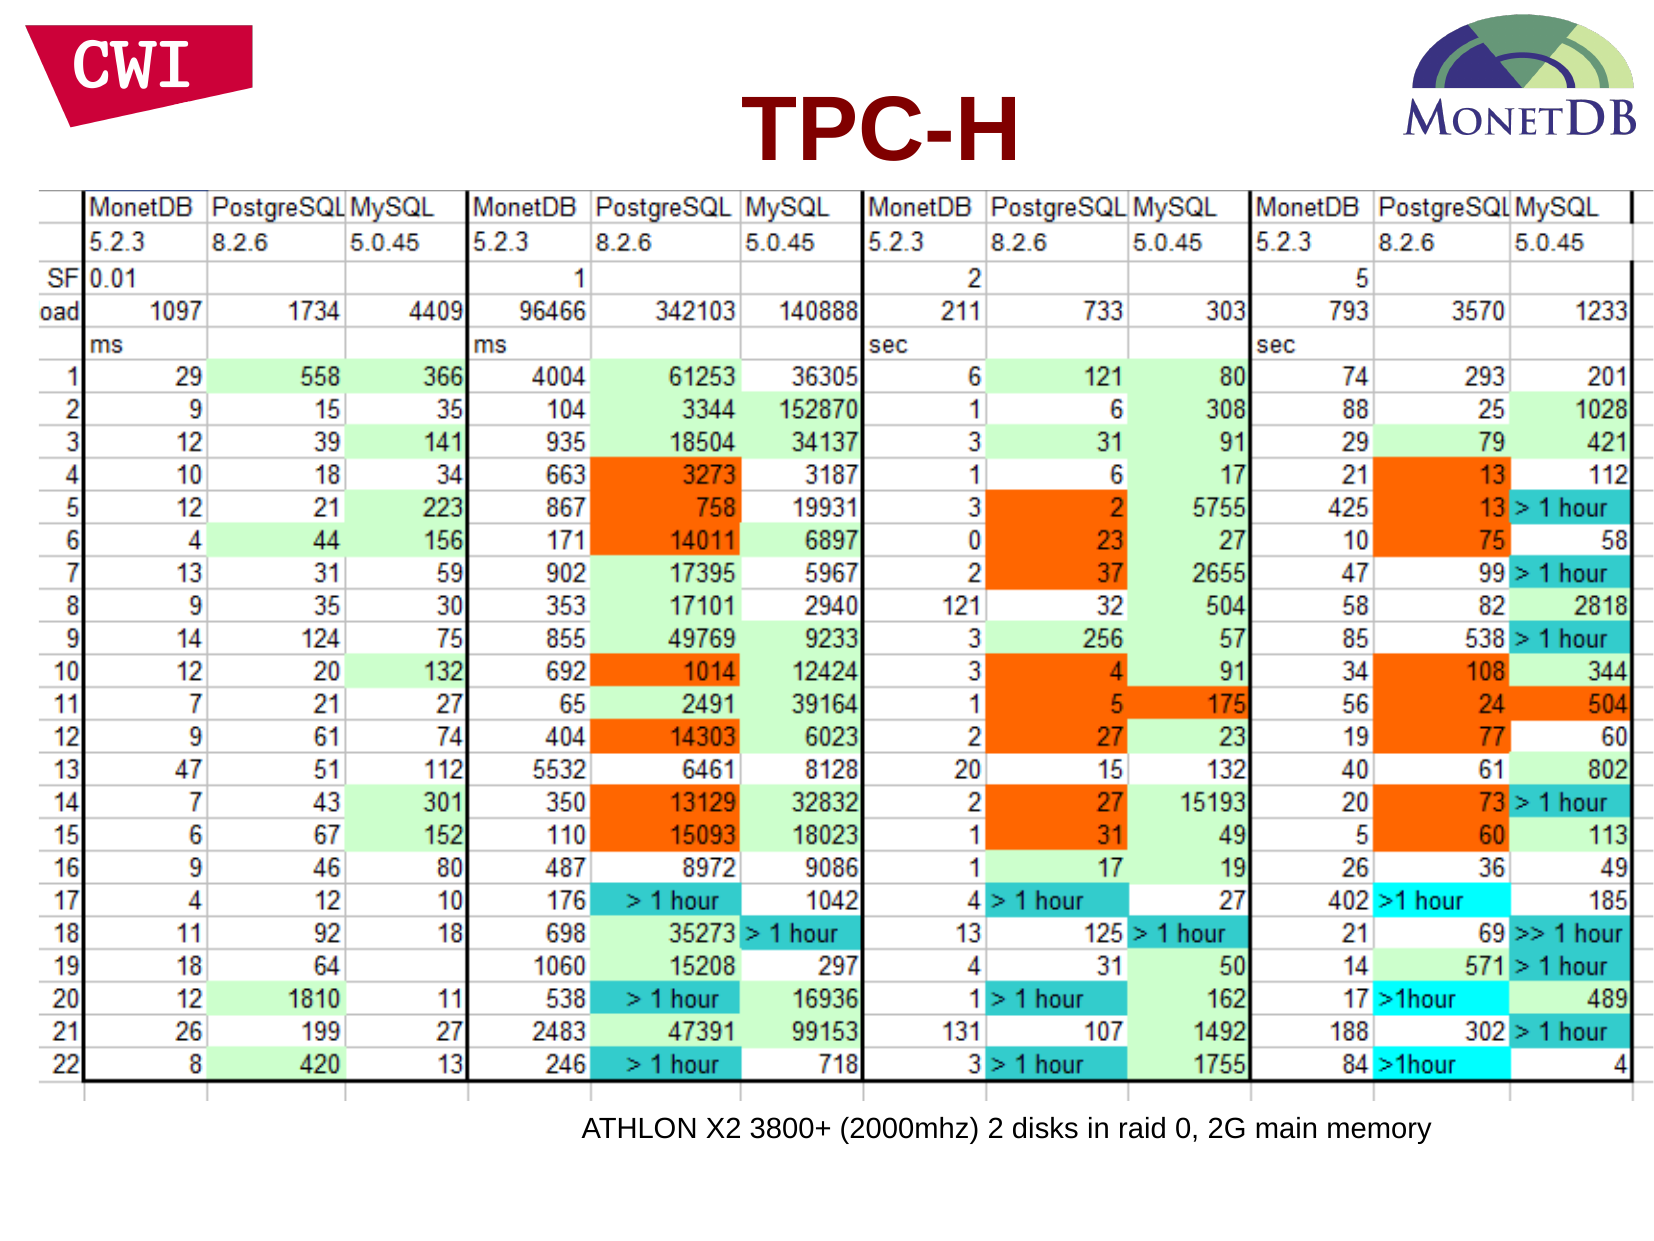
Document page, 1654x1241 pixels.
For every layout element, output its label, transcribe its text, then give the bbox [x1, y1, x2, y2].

text_box ATHLON X2 3800+ (2000mhz) 2 disks in raid 0, 2G main memory [566, 1101, 1457, 1153]
picture [38, 190, 1654, 1101]
title TPC-H [192, 55, 1571, 190]
picture [0, 0, 278, 150]
picture [1403, 14, 1636, 135]
